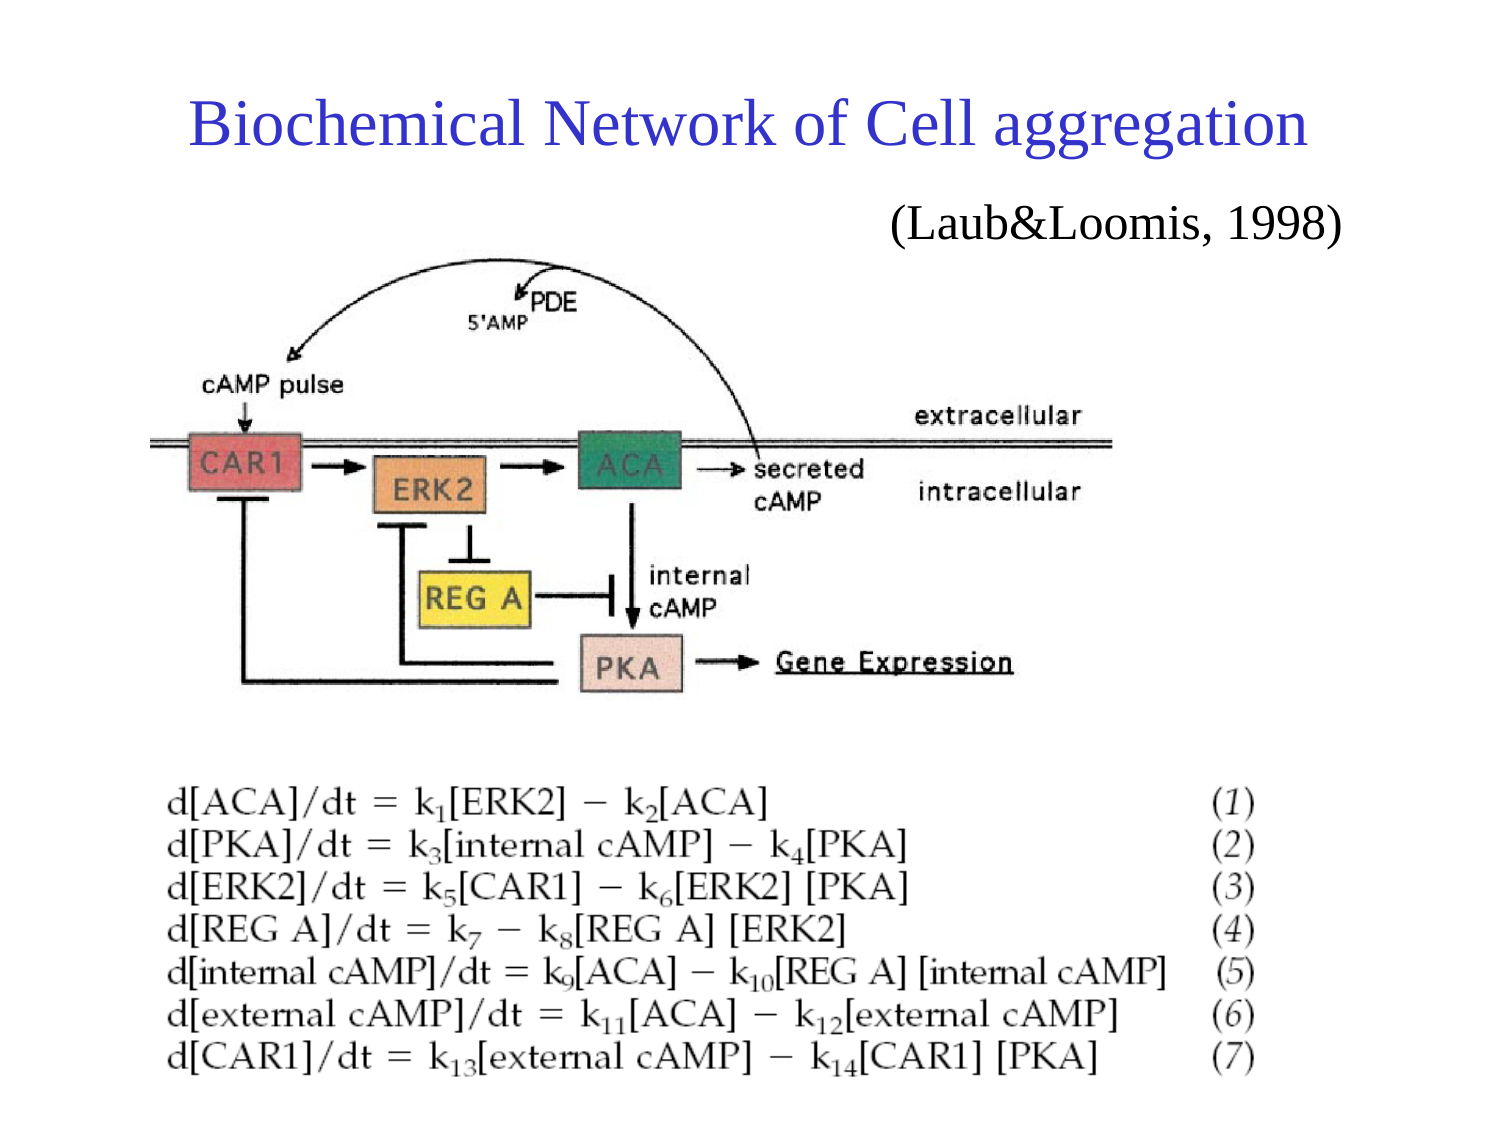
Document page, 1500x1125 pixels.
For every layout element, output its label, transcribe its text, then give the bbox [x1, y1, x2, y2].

text_box (Laub&Loomis, 1998) [875, 181, 1388, 258]
picture [150, 249, 1113, 700]
title Biochemical Network of Cell aggregation [112, 24, 1388, 213]
picture [162, 774, 1265, 1080]
